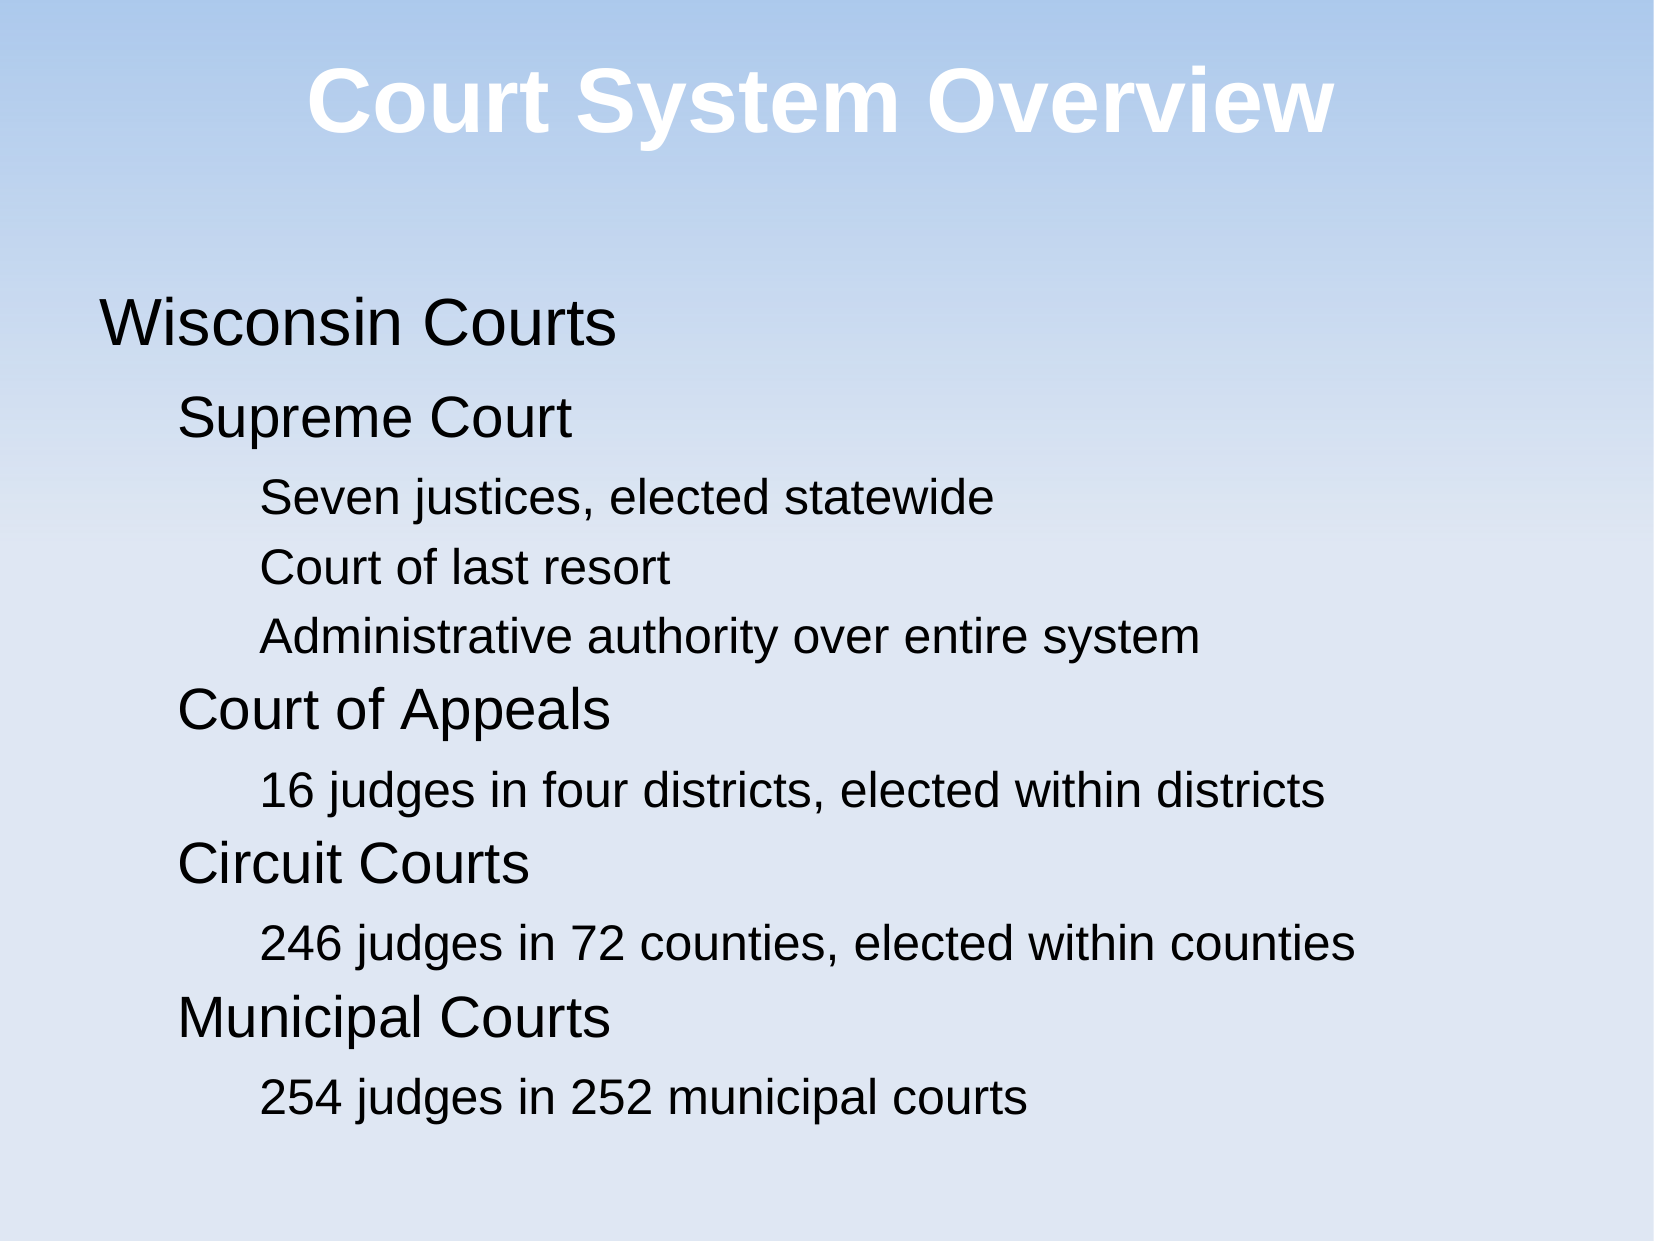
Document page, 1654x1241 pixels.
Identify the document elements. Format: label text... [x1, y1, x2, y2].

title Court System Overview [76, 0, 1565, 208]
list Wisconsin Courts Supreme Court Seven justices, elected statewide Court of last resort Administrative authority over entire system Court of Appeals 16 judges in four districts, elected within districts Circuit Courts 246 judges in 72 counties, elected within counties Municipal Courts 254 judges in 252 municipal courts [82, 290, 1571, 1173]
picture [0, 0, 1654, 1241]
